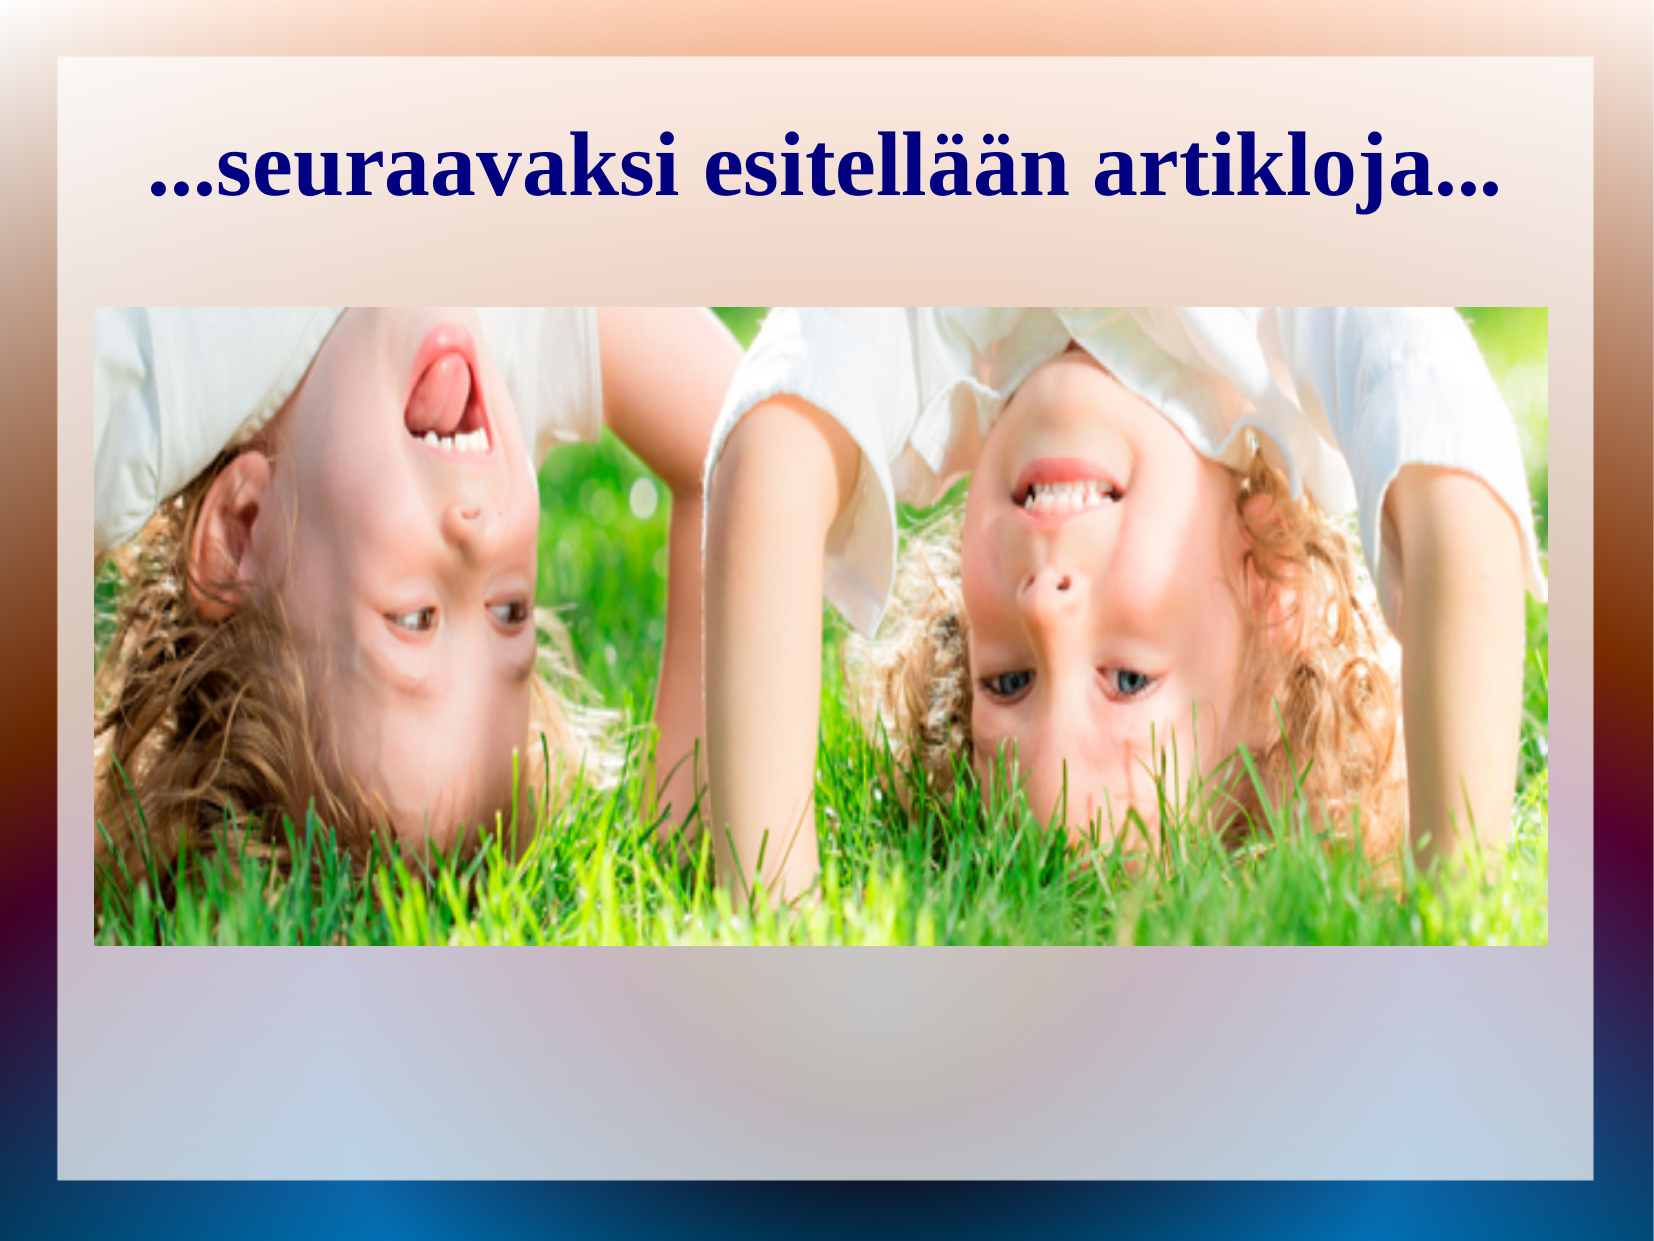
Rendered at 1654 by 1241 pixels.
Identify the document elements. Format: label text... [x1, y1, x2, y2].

picture [94, 307, 1548, 946]
title ...seuraavaksi esitellään artikloja... [82, 55, 1571, 263]
